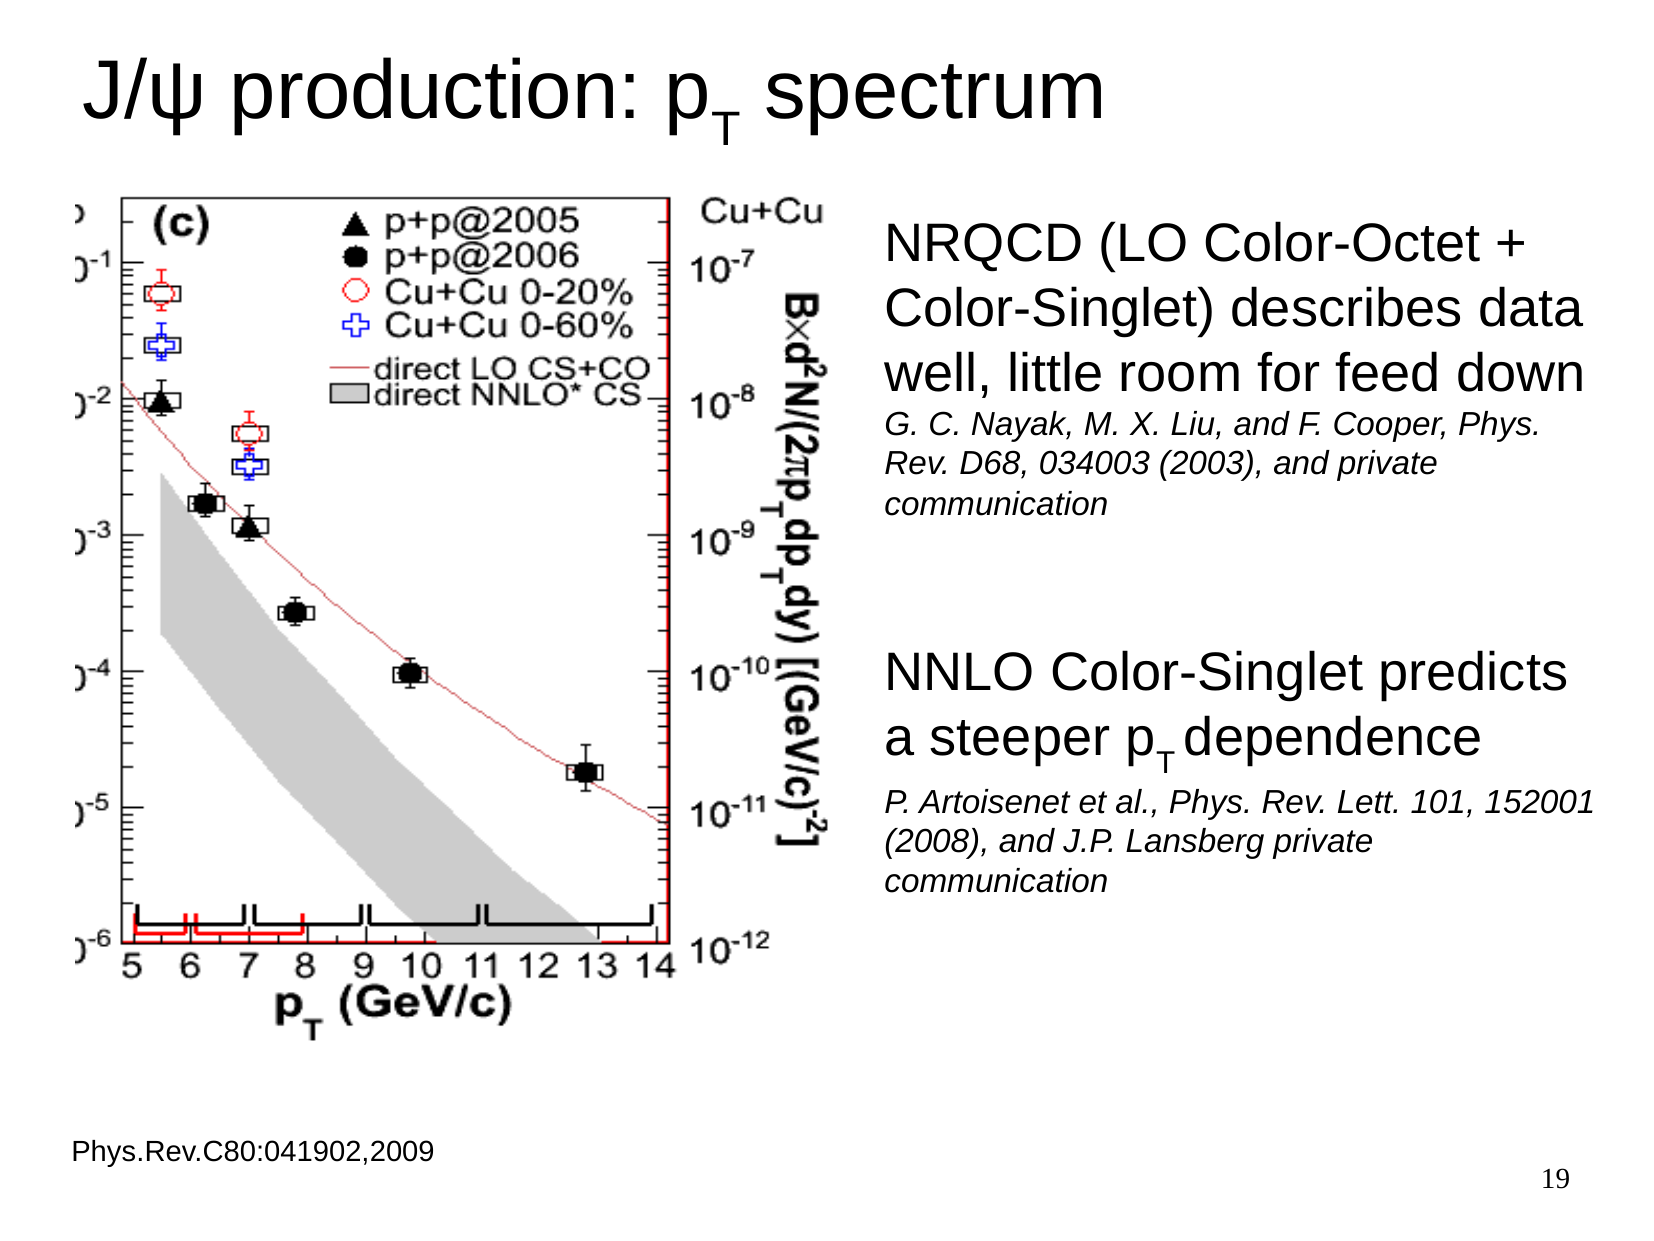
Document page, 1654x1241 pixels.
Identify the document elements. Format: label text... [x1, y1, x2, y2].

title J/ψ production: pT spectrum [82, 43, 1571, 157]
text_box Phys.Rev.C80:041902,2009 [46, 1124, 451, 1176]
text_box NRQCD (LO Color-Octet + Color-Singlet) describes data well, little room for feed down G. C. Nayak, M. X. Liu, and F. Cooper, Phys. Rev. D68, 034003 (2003), and private communication NNLO Color-Singlet predicts a steeper pT dependence P. Artoisenet et al., Phys. Rev. Lett. 101, 152001 (2008), and J.P. Lansberg private communication [868, 198, 1619, 958]
picture [75, 182, 832, 1051]
